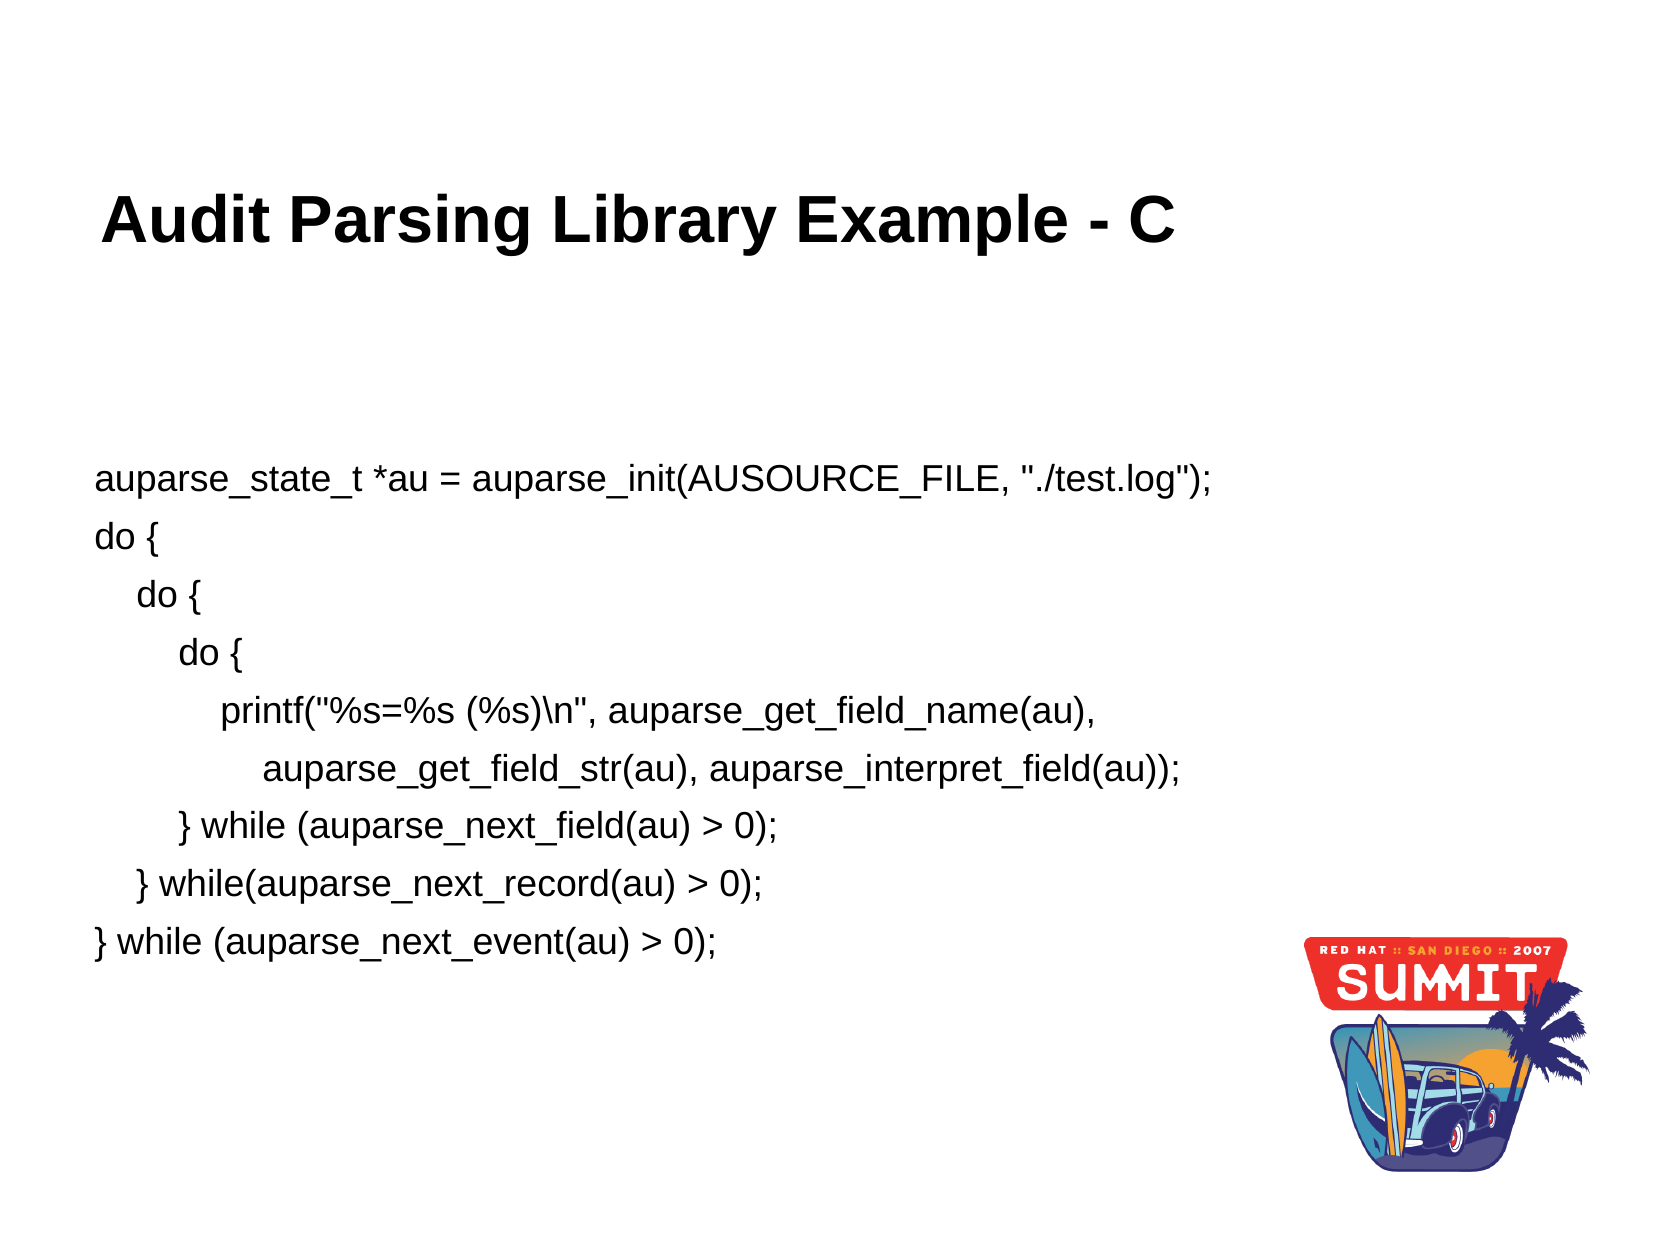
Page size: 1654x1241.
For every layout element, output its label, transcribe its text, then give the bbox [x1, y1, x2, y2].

title Audit Parsing Library Example - C [100, 164, 1506, 275]
picture [1500, 937, 1590, 1172]
subtitle auparse_state_t *au = auparse_init(AUSOURCE_FILE, "./test.log"); do { do { do { printf("%s=%s (%s)\n", auparse_get_field_name(au), auparse_get_field_str(au), auparse_interpret_field(au)); } while (auparse_next_field(au) > 0); } while(auparse_next_record(au) > 0); } while (auparse_next_event(au) > 0); [94, 304, 1500, 1174]
